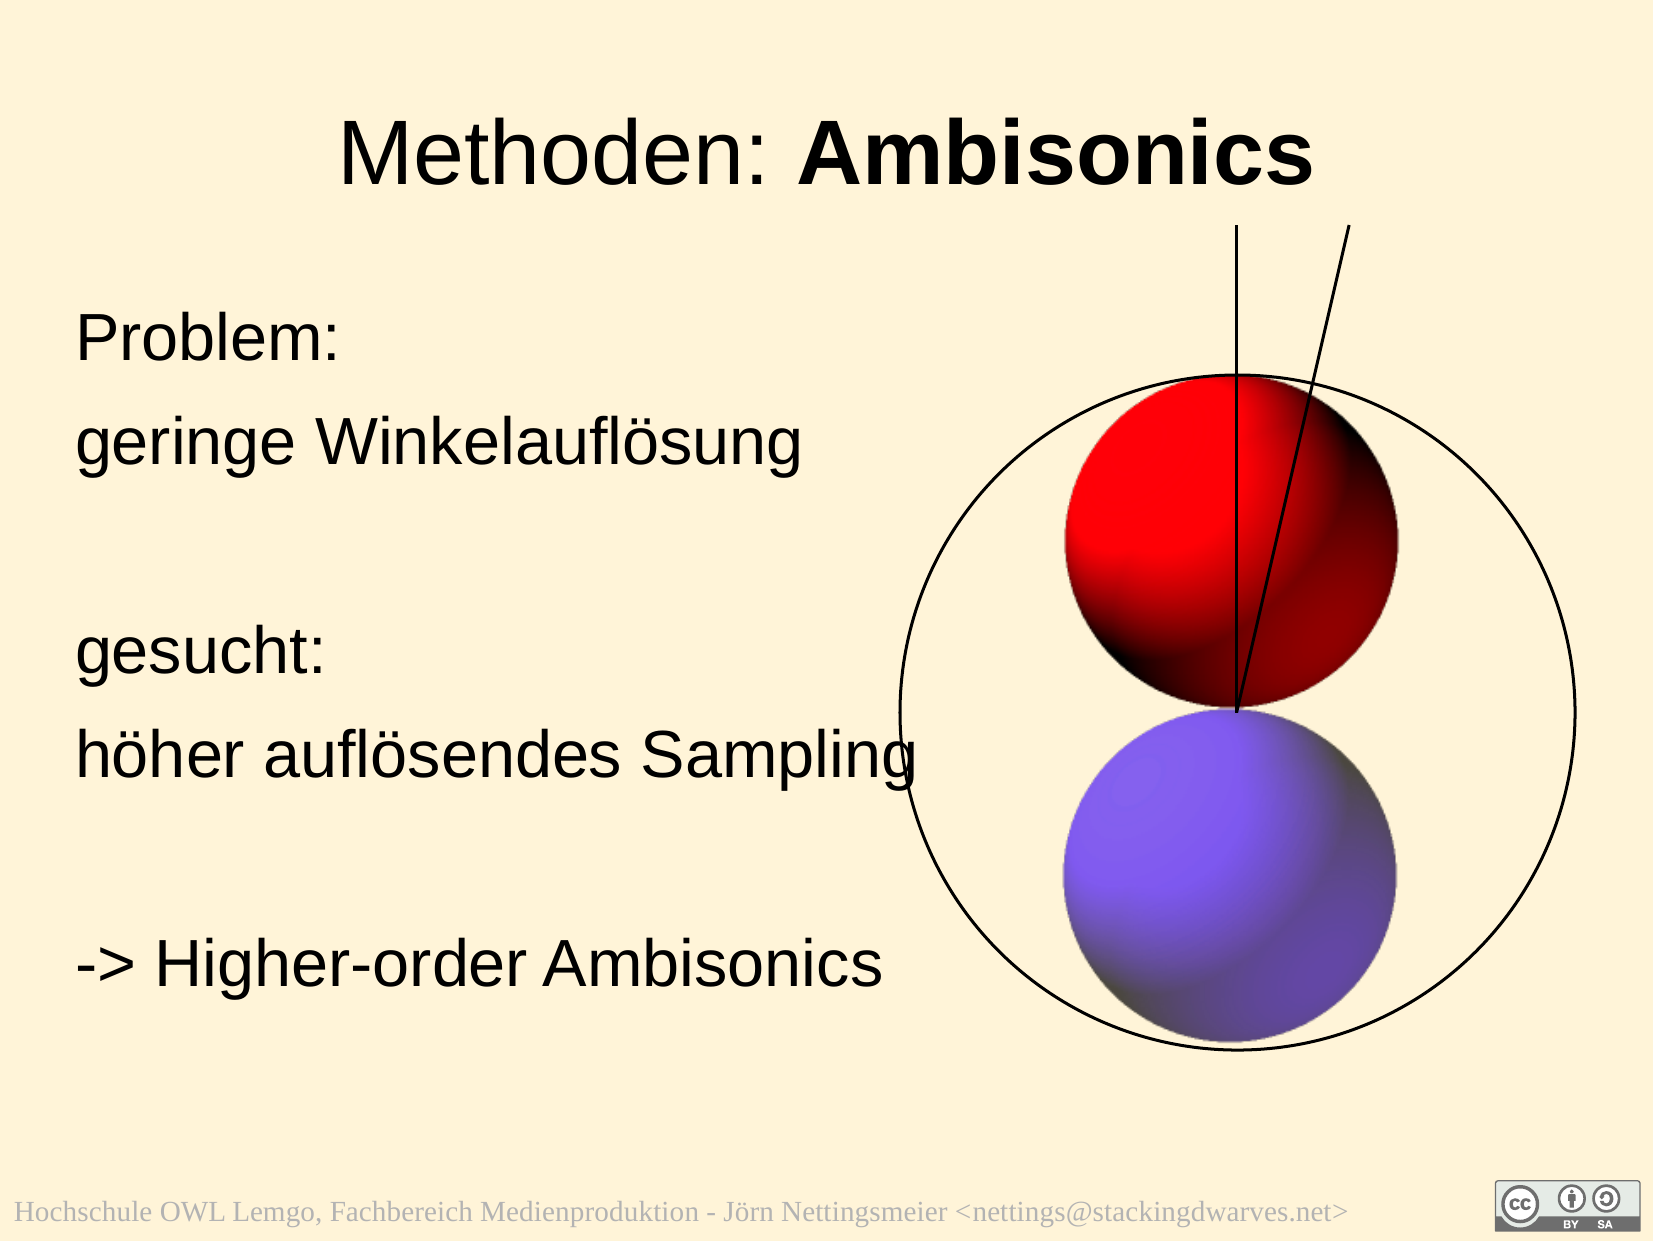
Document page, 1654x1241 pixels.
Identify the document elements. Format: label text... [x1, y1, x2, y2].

picture [1238, 377, 1310, 695]
picture [902, 377, 1573, 1048]
picture [1315, 374, 1575, 670]
picture [1270, 374, 1312, 381]
title Methoden: Ambisonics [82, 49, 1571, 257]
picture [899, 745, 1205, 1051]
list Problem: geringe Winkelauflösung gesucht: höher auflösendes Sampling -> Higher-order Ambisonics [75, 300, 1163, 1200]
picture [1271, 755, 1575, 1051]
picture [899, 374, 1205, 680]
